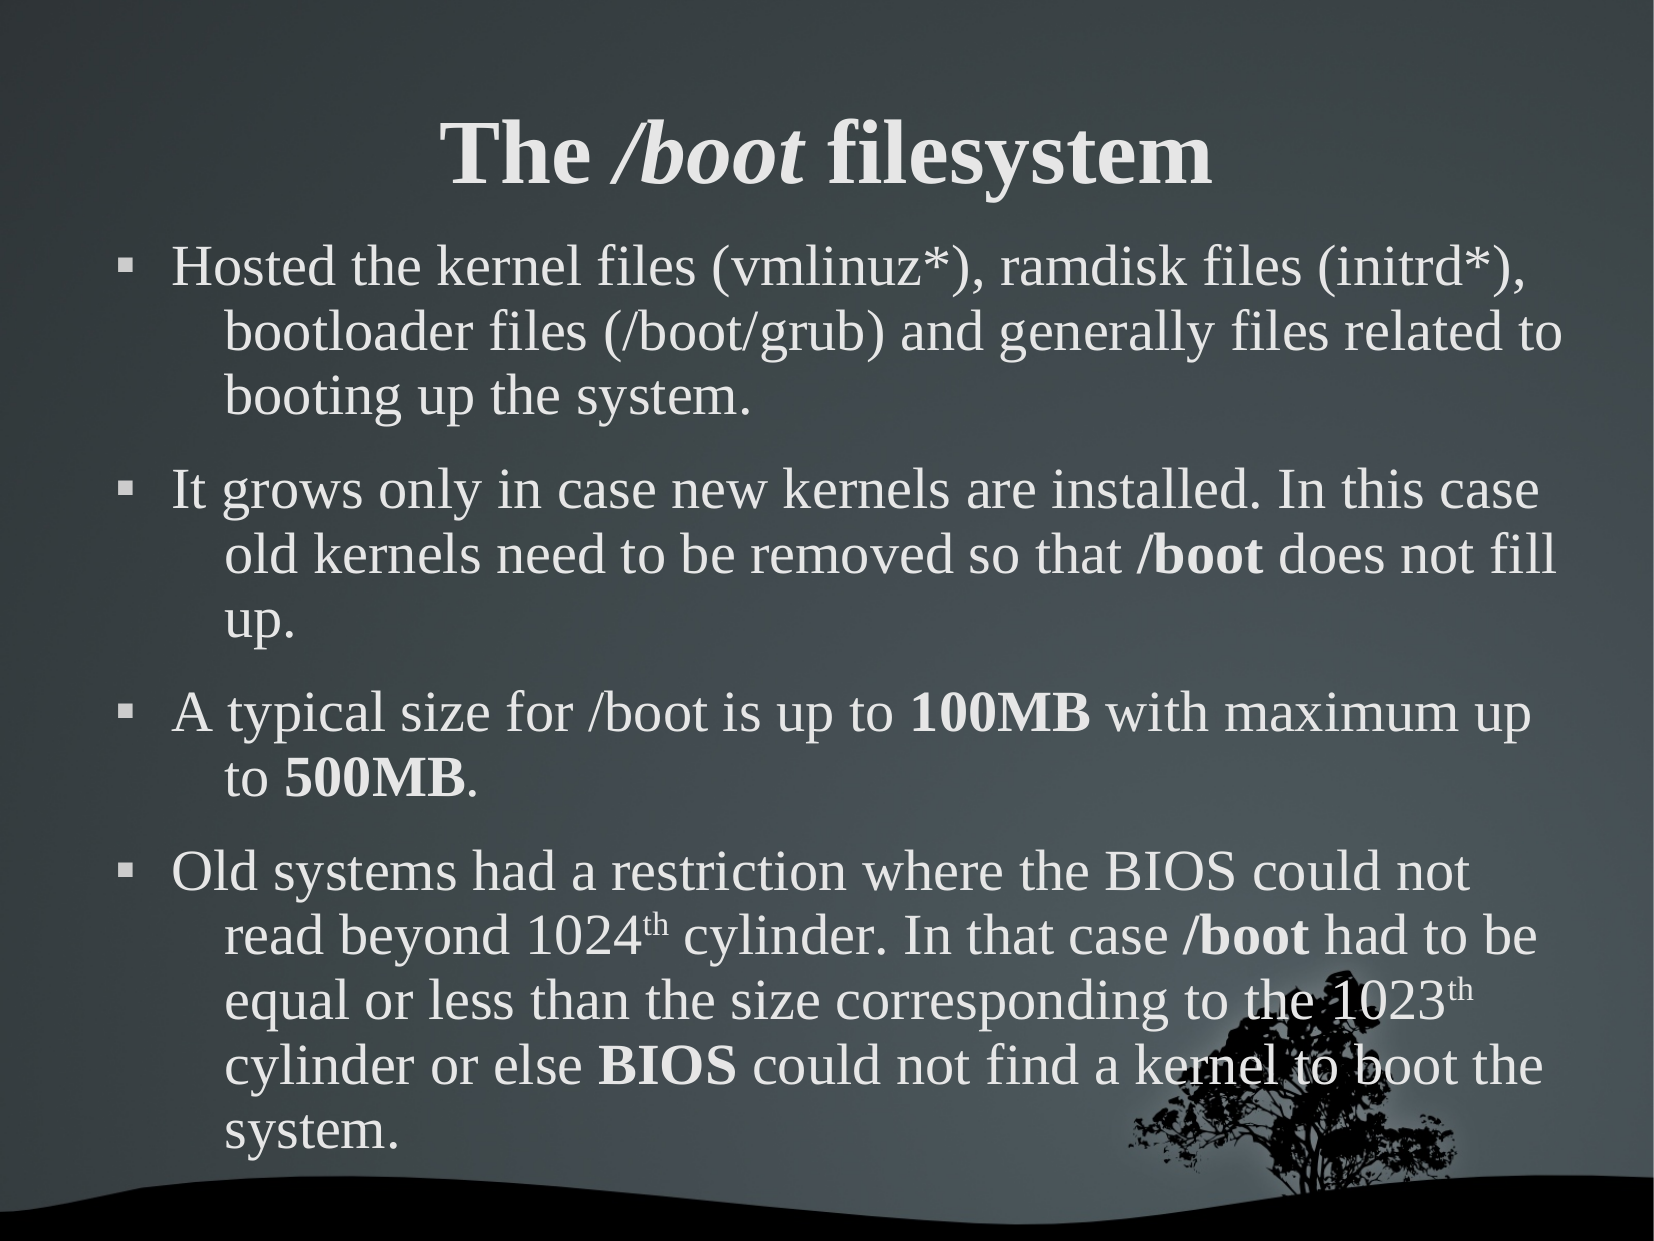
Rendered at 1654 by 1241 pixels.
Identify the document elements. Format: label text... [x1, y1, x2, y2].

picture [0, 0, 1654, 1241]
list Hosted the kernel files (vmlinuz*), ramdisk files (initrd*), bootloader files (/boot/grub) and generally files related to booting up the system. It grows only in case new kernels are installed. In this case old kernels need to be removed so that /boot does not fill up. A typical size for /boot is up to 100ΜΒ with maximum up to 500ΜΒ. Old systems had a restriction where the BIOS could not read beyond 1024th cylinder. In that case /boot had to be equal or less than the size corresponding to the 1023th cylinder or else BIOS could not find a kernel to boot the system. [82, 257, 1571, 1213]
title The /boot filesystem [82, 49, 1571, 257]
